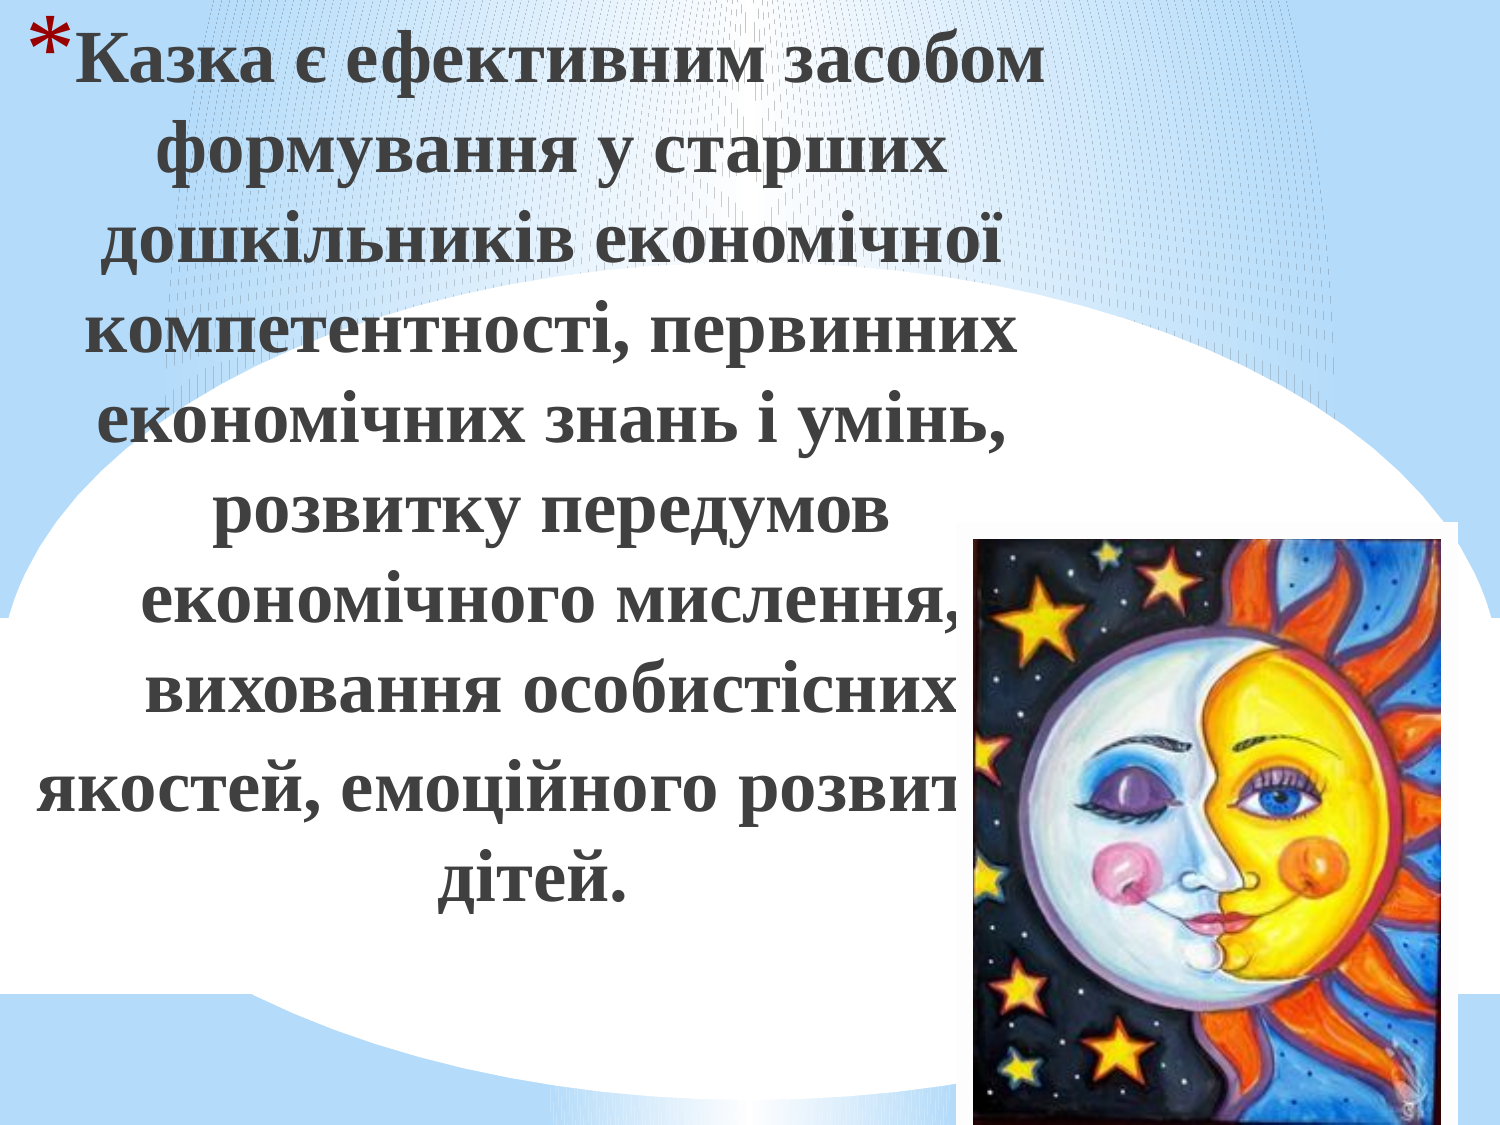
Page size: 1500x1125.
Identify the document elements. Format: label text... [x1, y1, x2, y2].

list Казка є ефективним засобом формування у старших дошкільників економічної компетентності, первинних економічних знань і умінь, розвитку передумов економічного мислення, виховання особистісних якостей, емоційного розвитку дітей. [0, 0, 1067, 570]
picture [972, 539, 1442, 1125]
